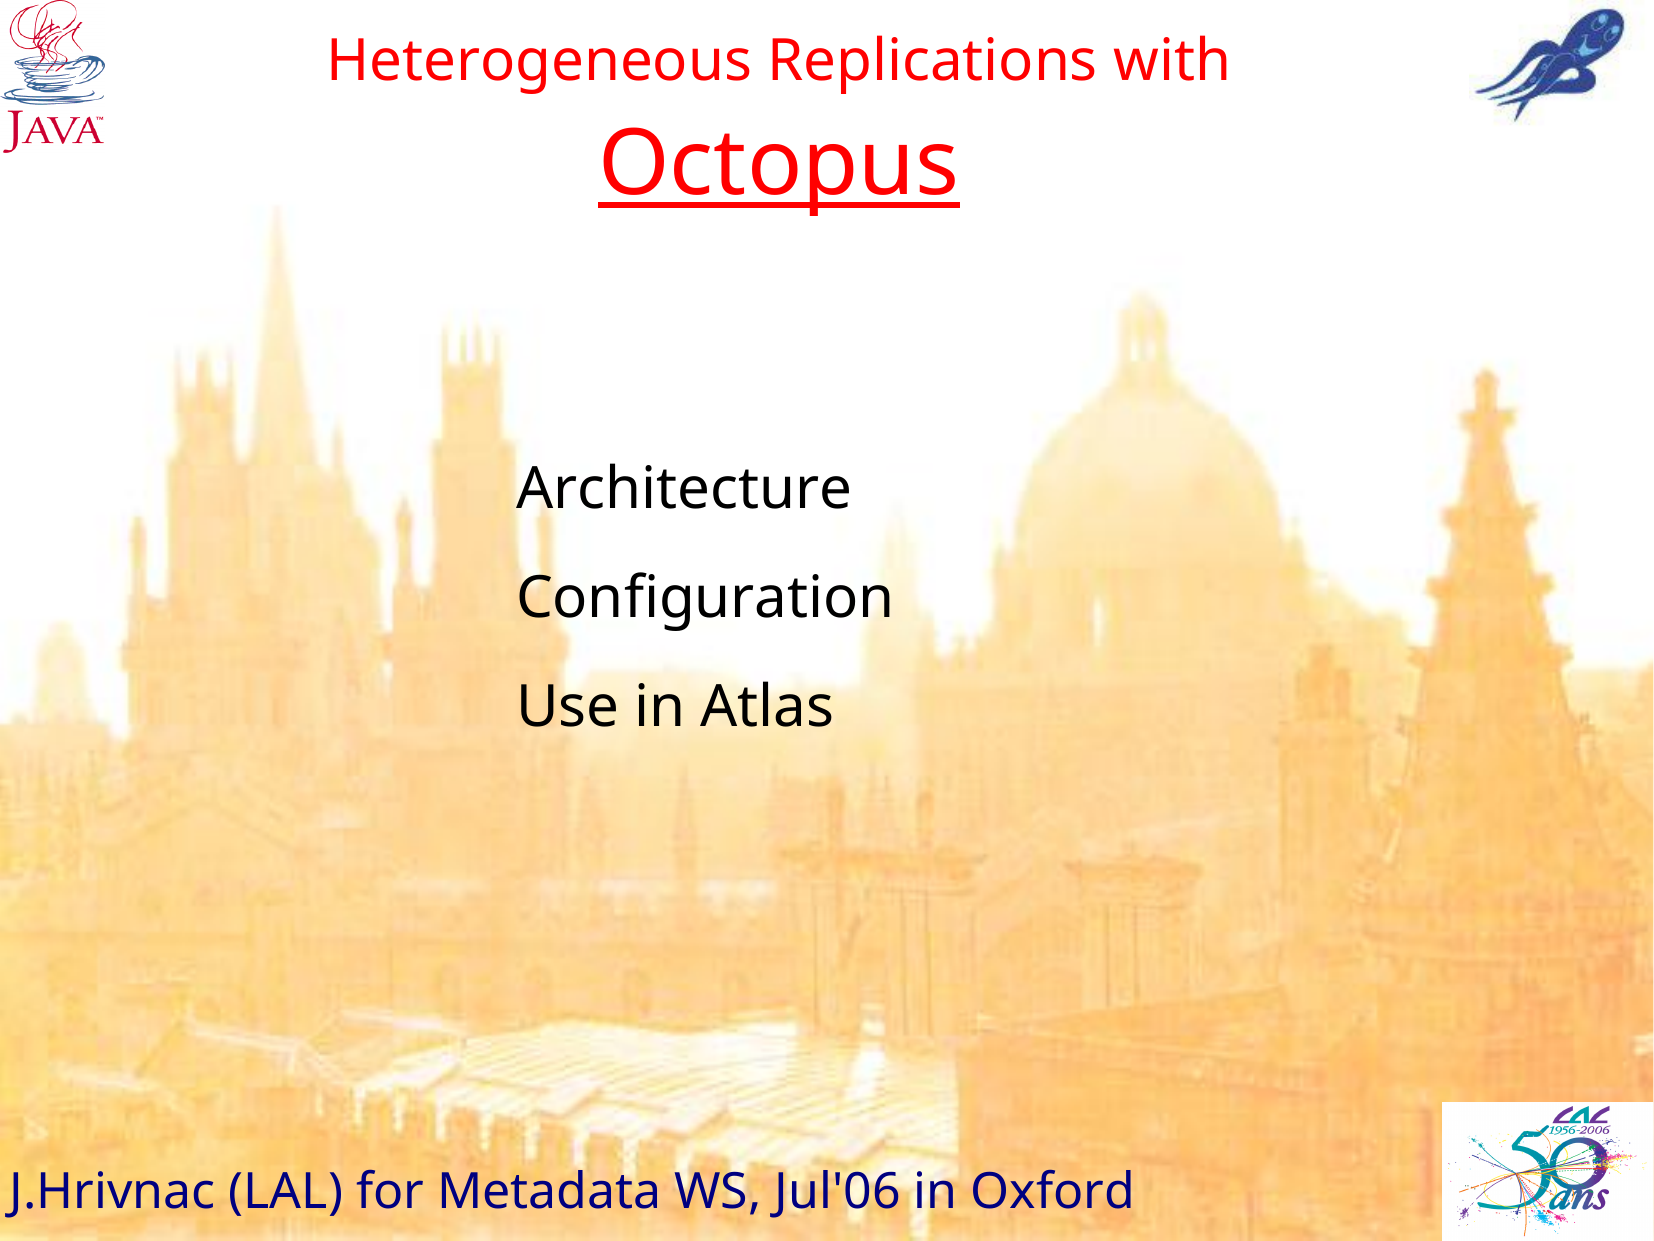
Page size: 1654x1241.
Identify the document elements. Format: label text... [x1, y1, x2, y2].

title Heterogeneous Replications with Octopus [72, 0, 1486, 240]
picture [0, 0, 1654, 1241]
list Architecture Configuration Use in Atlas [498, 446, 1154, 799]
text_box J.Hrivnac (LAL) for Metadata WS, Jul'06 in Oxford [9, 1154, 956, 1231]
